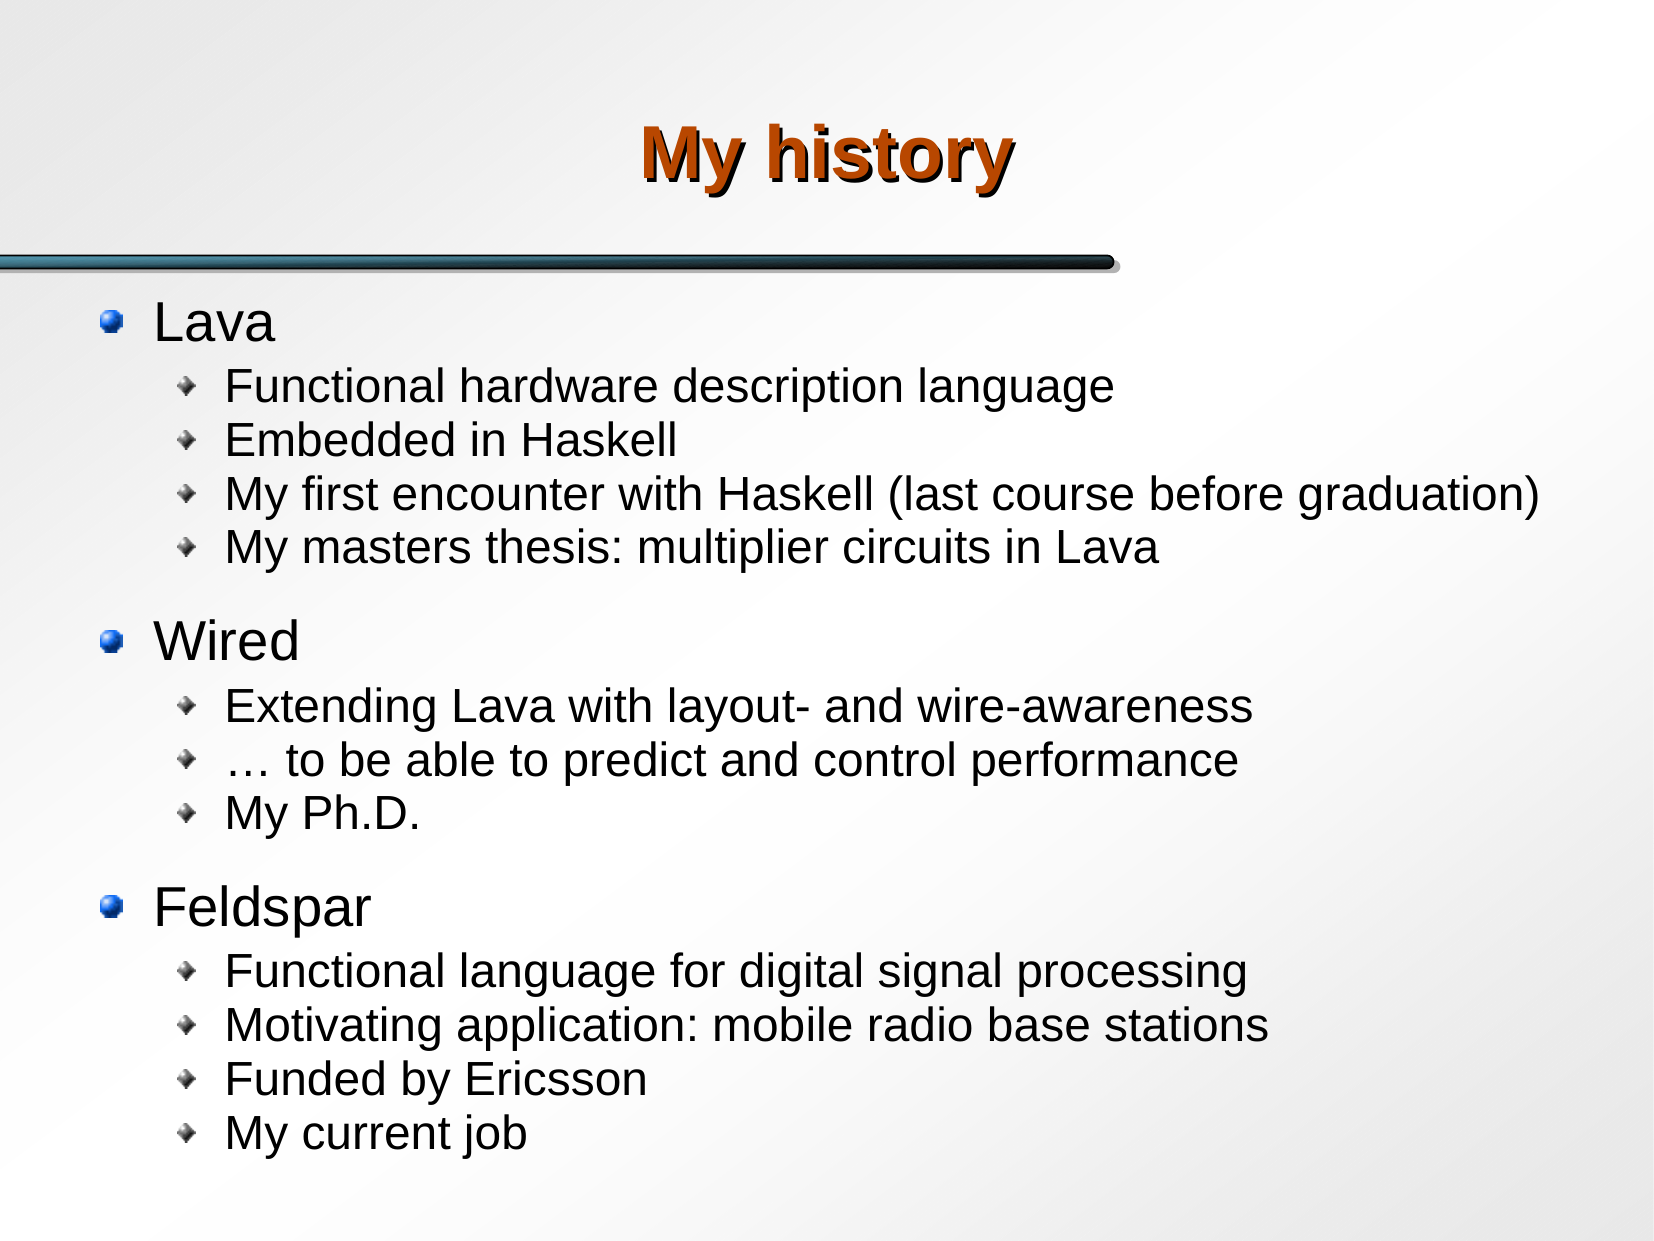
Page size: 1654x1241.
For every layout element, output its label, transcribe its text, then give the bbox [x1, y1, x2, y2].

title My history [82, 49, 1571, 257]
list Lava Functional hardware description language Embedded in Haskell My first encounter with Haskell (last course before graduation) My masters thesis: multiplier circuits in Lava Wired Extending Lava with layout- and wire-awareness … to be able to predict and control performance My Ph.D. Feldspar Functional language for digital signal processing Motivating application: mobile radio base stations Funded by Ericsson My current job [82, 290, 1571, 1160]
